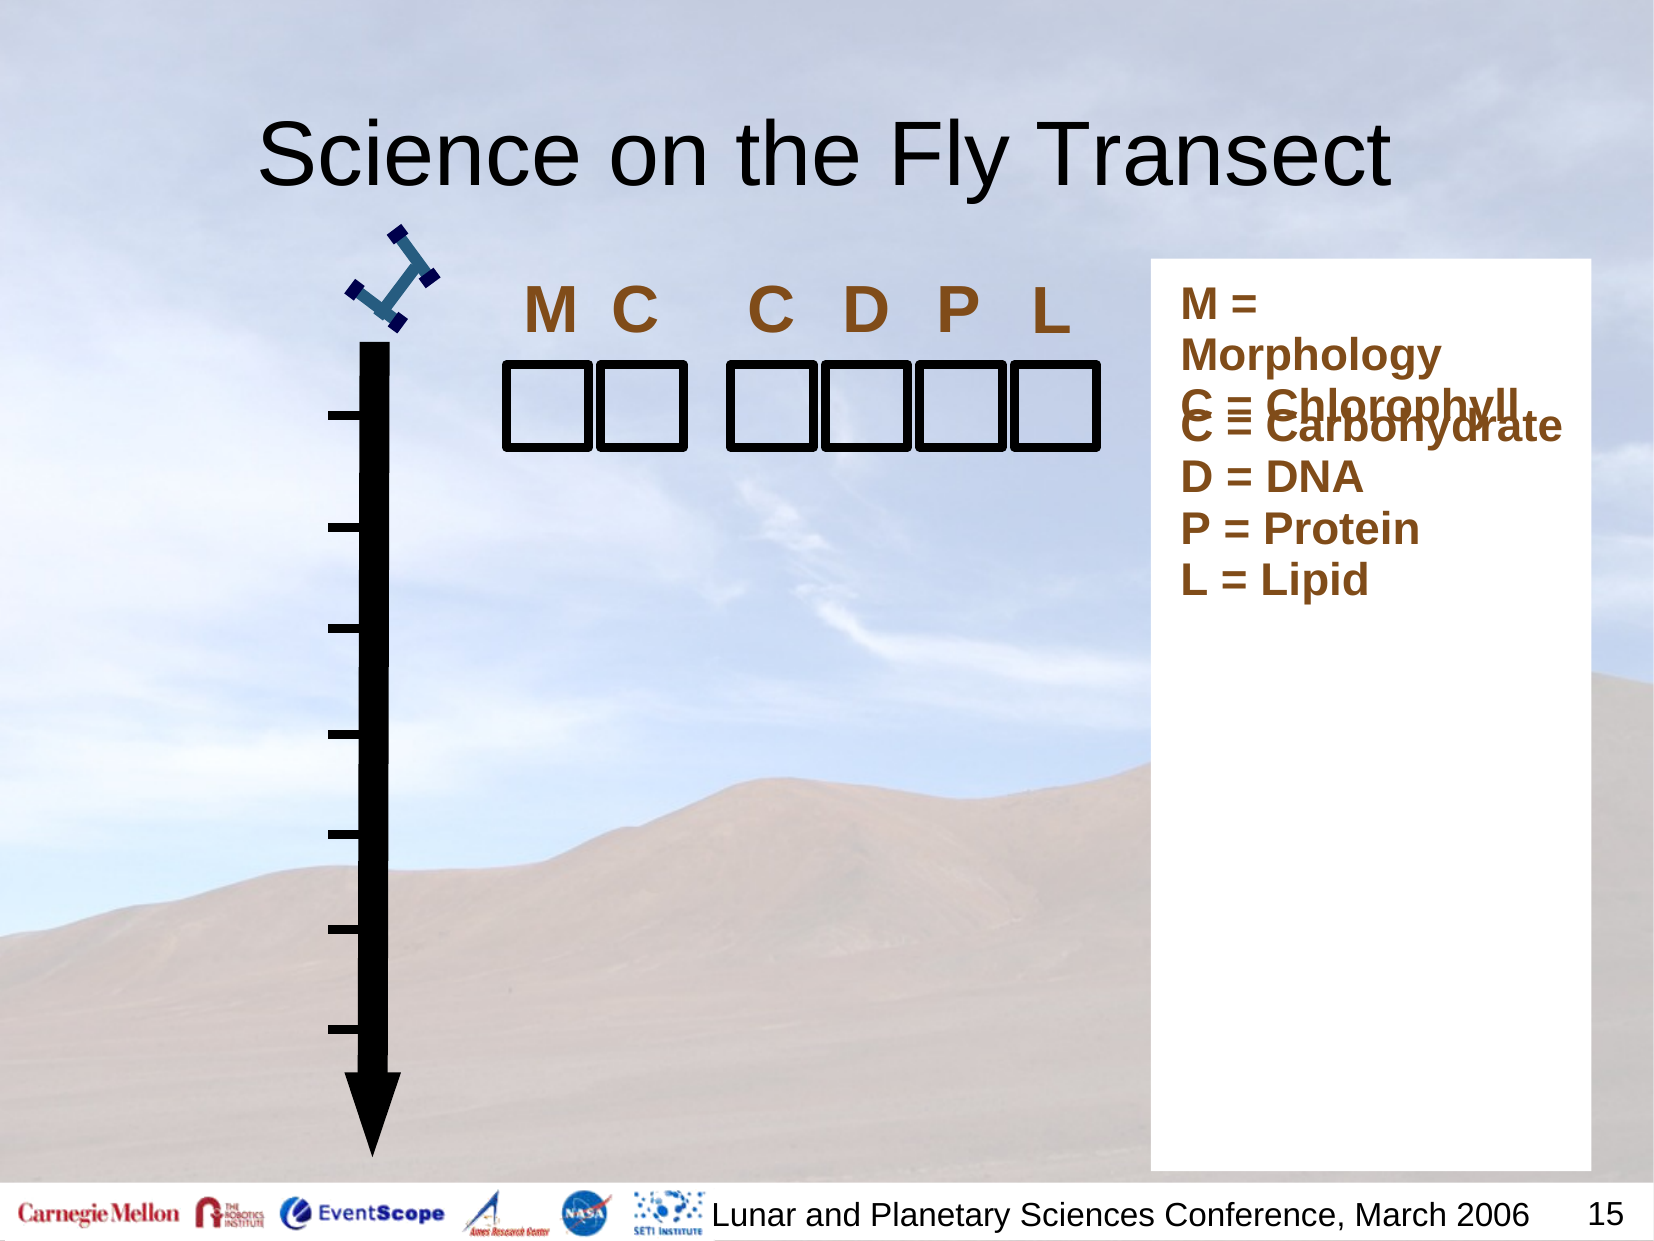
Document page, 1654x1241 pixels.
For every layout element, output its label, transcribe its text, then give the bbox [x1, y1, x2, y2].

text_box P [922, 265, 997, 355]
text_box C [597, 264, 676, 355]
picture [0, 0, 1654, 1182]
title Science on the Fly Transect [79, 49, 1572, 257]
text_box C [733, 265, 811, 355]
text_box D [827, 265, 906, 355]
text_box L [1016, 265, 1088, 355]
text_box M = Morphology C = Chlorophyll [1165, 270, 1541, 388]
picture [5, 1188, 715, 1241]
text_box M [508, 264, 594, 355]
text_box C = Carbohydrate D = DNA P = Protein L = Lipid [1165, 392, 1572, 613]
text_box [1150, 258, 1592, 1172]
